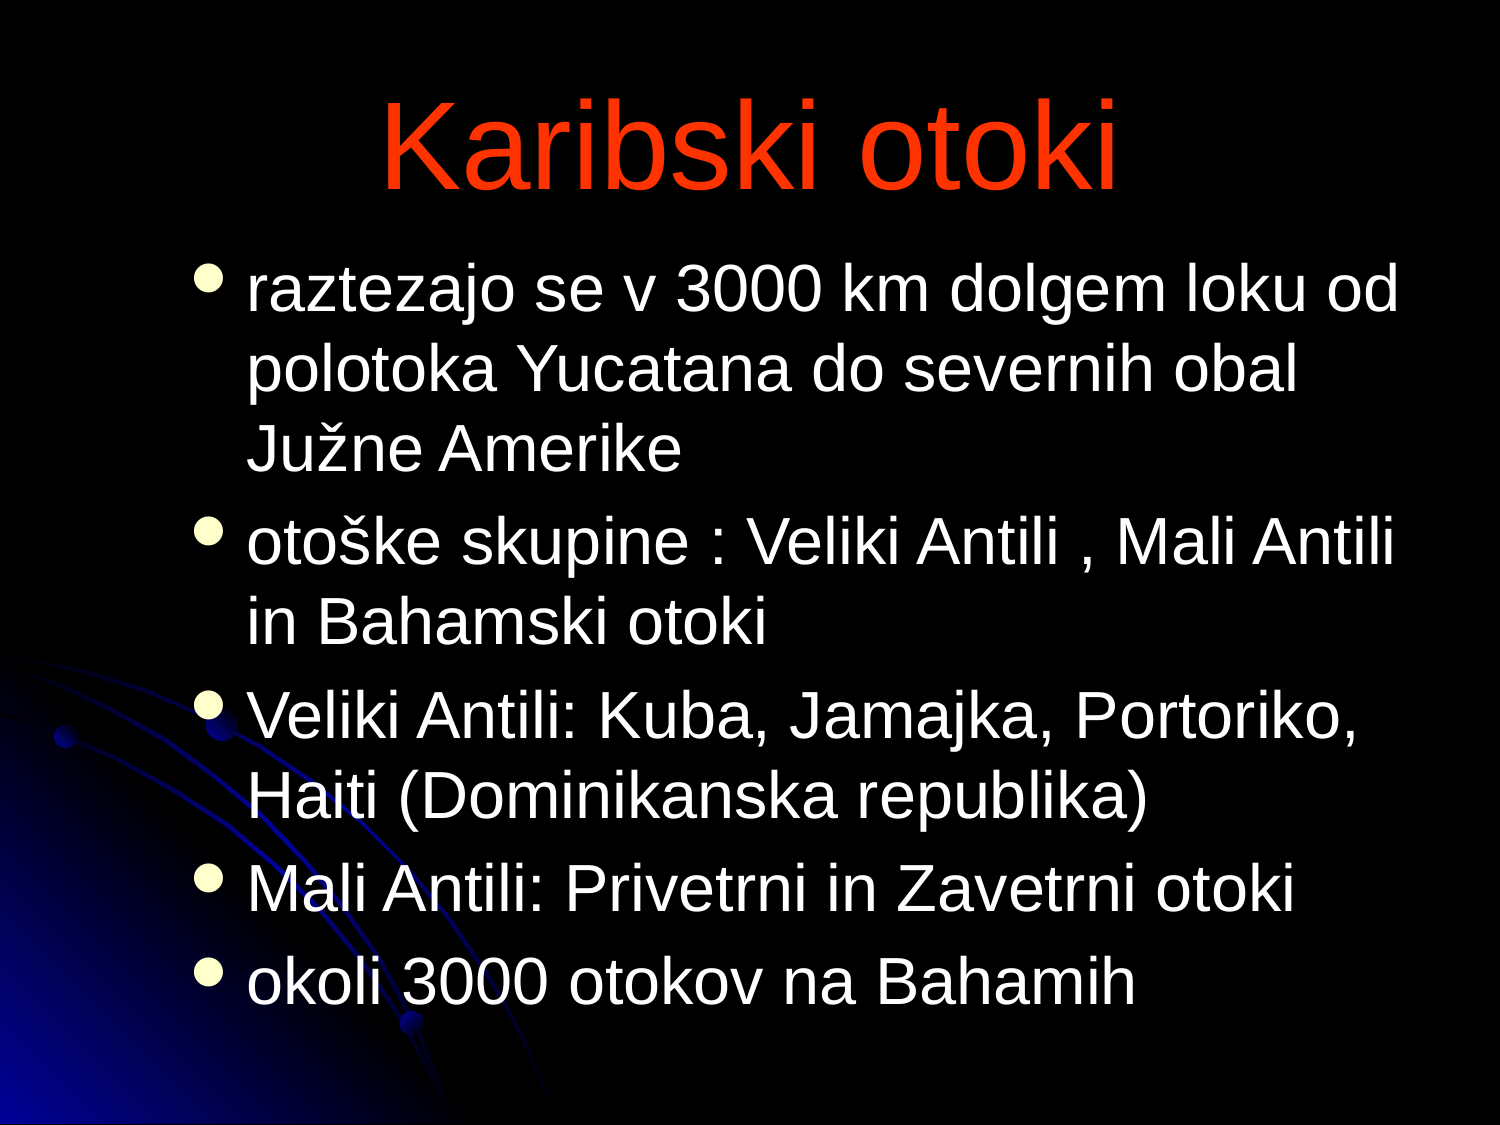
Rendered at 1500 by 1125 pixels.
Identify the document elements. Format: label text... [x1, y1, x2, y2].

list raztezajo se v 3000 km dolgem loku od polotoka Yucatana do severnih obal Južne Amerike otoške skupine : Veliki Antili , Mali Antili in Bahamski otoki Veliki Antili: Kuba, Jamajka, Portoriko, Haiti (Dominikanska republika) Mali Antili: Privetrni in Zavetrni otoki okoli 3000 otokov na Bahamih [174, 237, 1450, 913]
title Karibski otoki [75, 45, 1425, 233]
